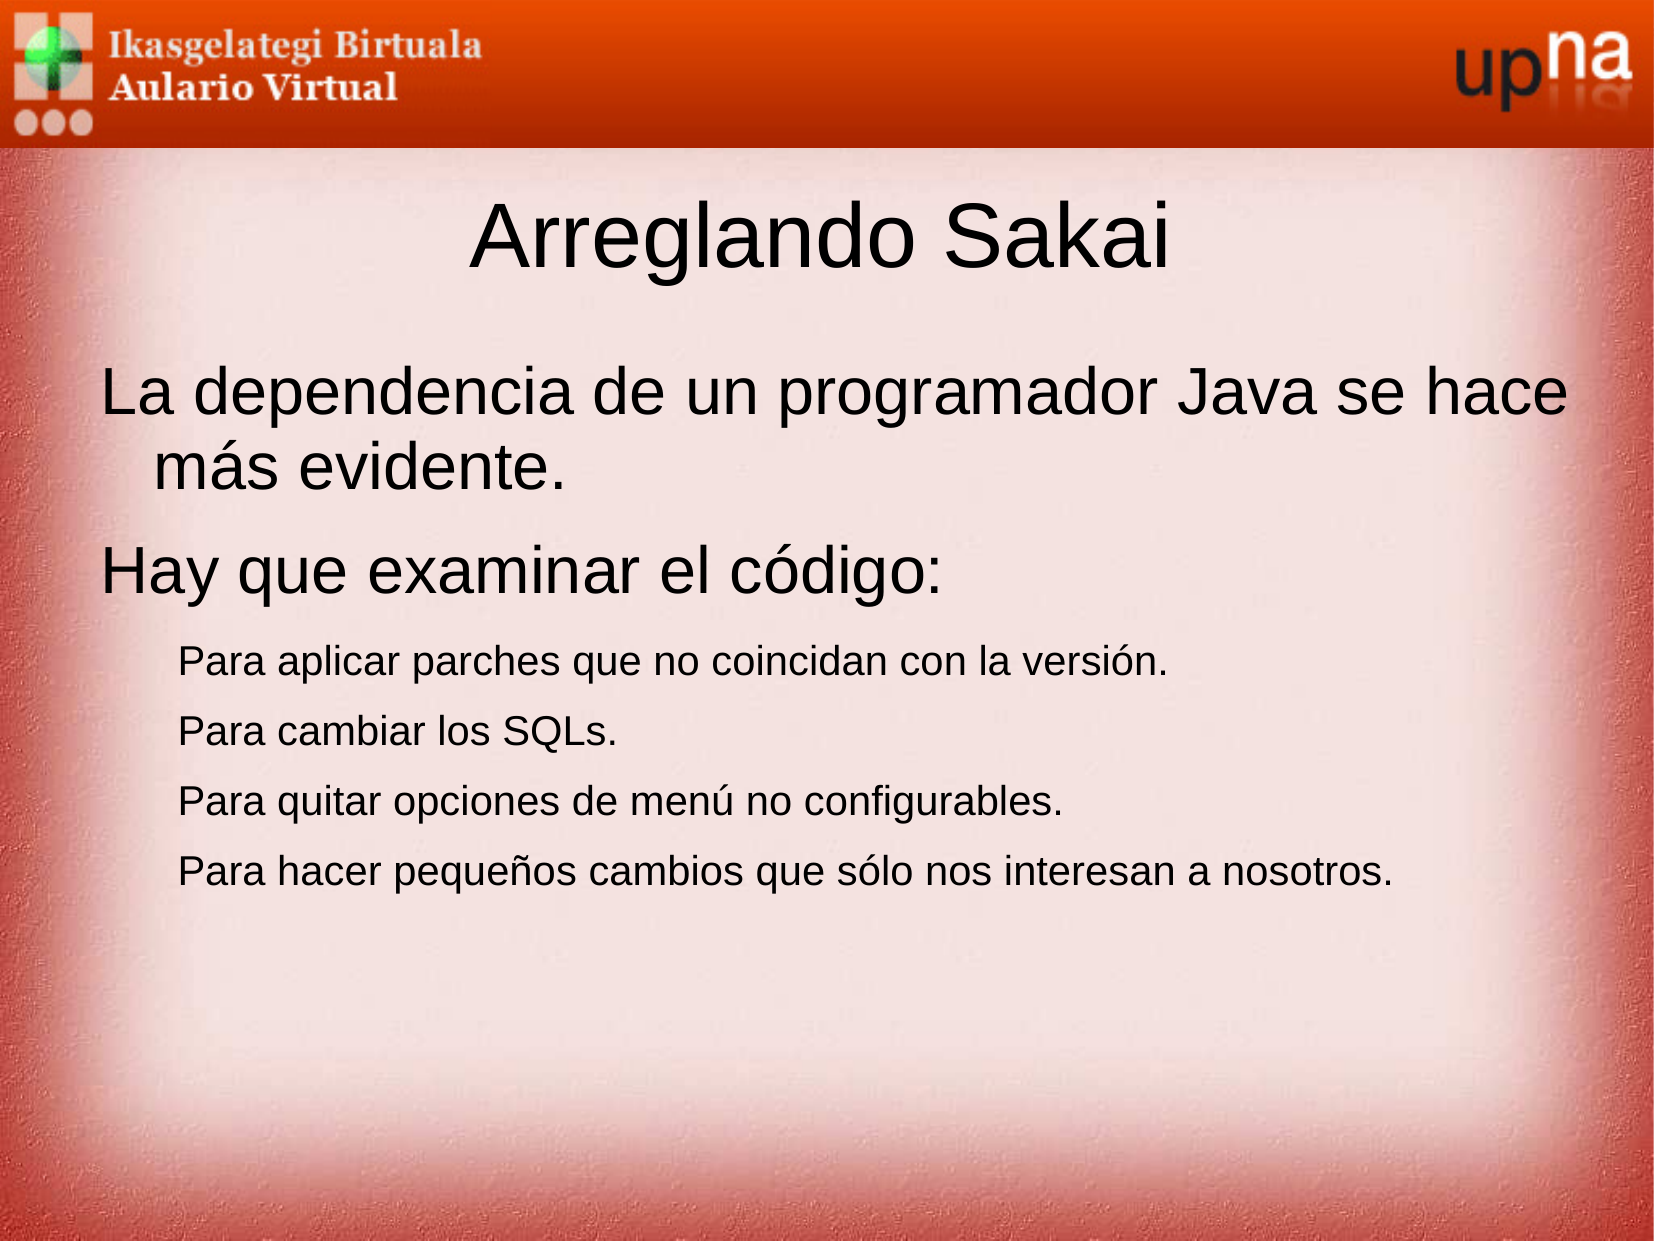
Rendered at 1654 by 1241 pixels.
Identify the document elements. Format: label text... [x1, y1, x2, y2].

title Arreglando Sakai [77, 147, 1565, 325]
picture [0, 0, 1654, 1241]
list La dependencia de un programador Java se hace más evidente. Hay que examinar el código: Para aplicar parches que no coincidan con la versión. Para cambiar los SQLs. Para quitar opciones de menú no configurables. Para hacer pequeños cambios que sólo nos interesan a nosotros. [83, 354, 1572, 1095]
